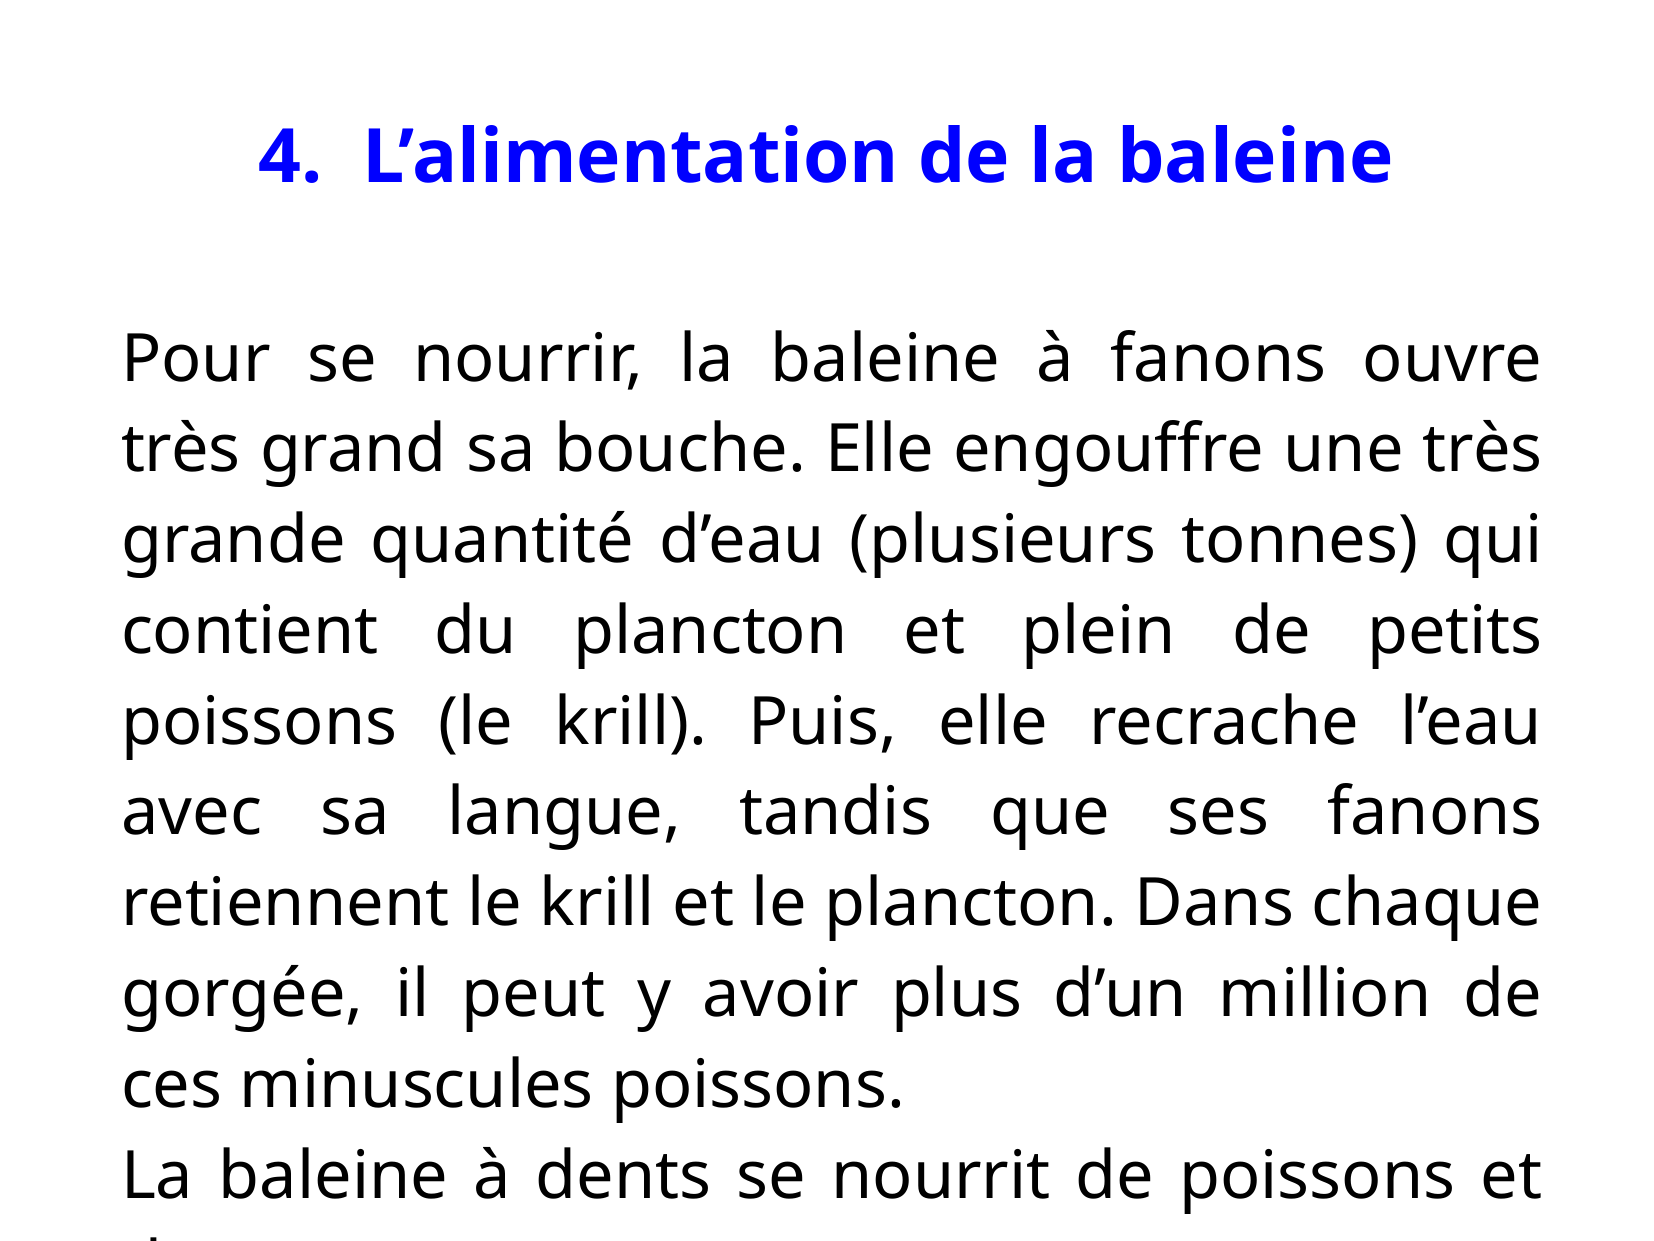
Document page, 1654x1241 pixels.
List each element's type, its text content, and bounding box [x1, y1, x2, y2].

text_box Pour se nourrir, la baleine à fanons ouvre très grand sa bouche. Elle engouffre une très grande quantité d’eau (plusieurs tonnes) qui contient du plancton et plein de petits poissons (le krill). Puis, elle recrache l’eau avec sa langue, tandis que ses fanons retiennent le krill et le plancton. Dans chaque gorgée, il peut y avoir plus d’un million de ces minuscules poissons. La baleine à dents se nourrit de poissons et de céphalopodes (calamars). [106, 302, 1560, 1214]
title 4. L’alimentation de la baleine [82, 49, 1571, 257]
